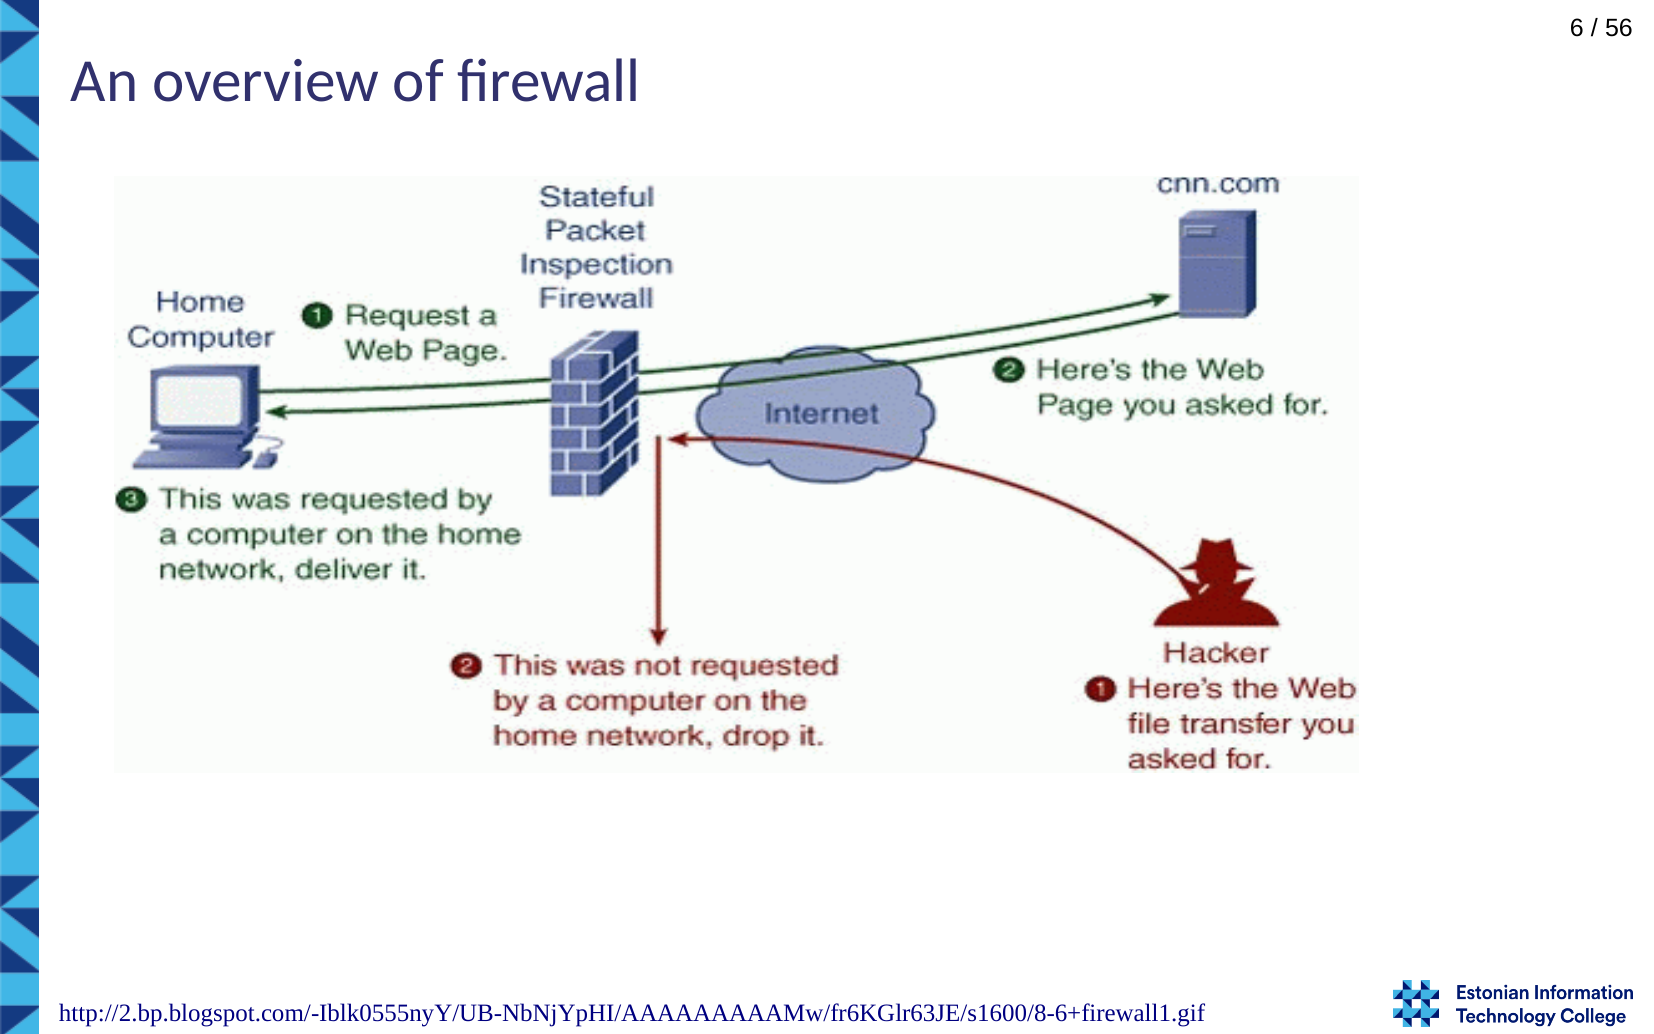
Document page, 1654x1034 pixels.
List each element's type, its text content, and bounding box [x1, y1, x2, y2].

text_box http://2.bp.blogspot.com/-Iblk0555nyY/UB-NbNjYpHI/AAAAAAAAAMw/fr6KGlr63JE/s1600/8-6+firewall1.gif [59, 998, 1211, 1034]
title An overview of firewall [70, 41, 1630, 130]
picture [1393, 980, 1633, 1027]
picture [114, 176, 1359, 773]
